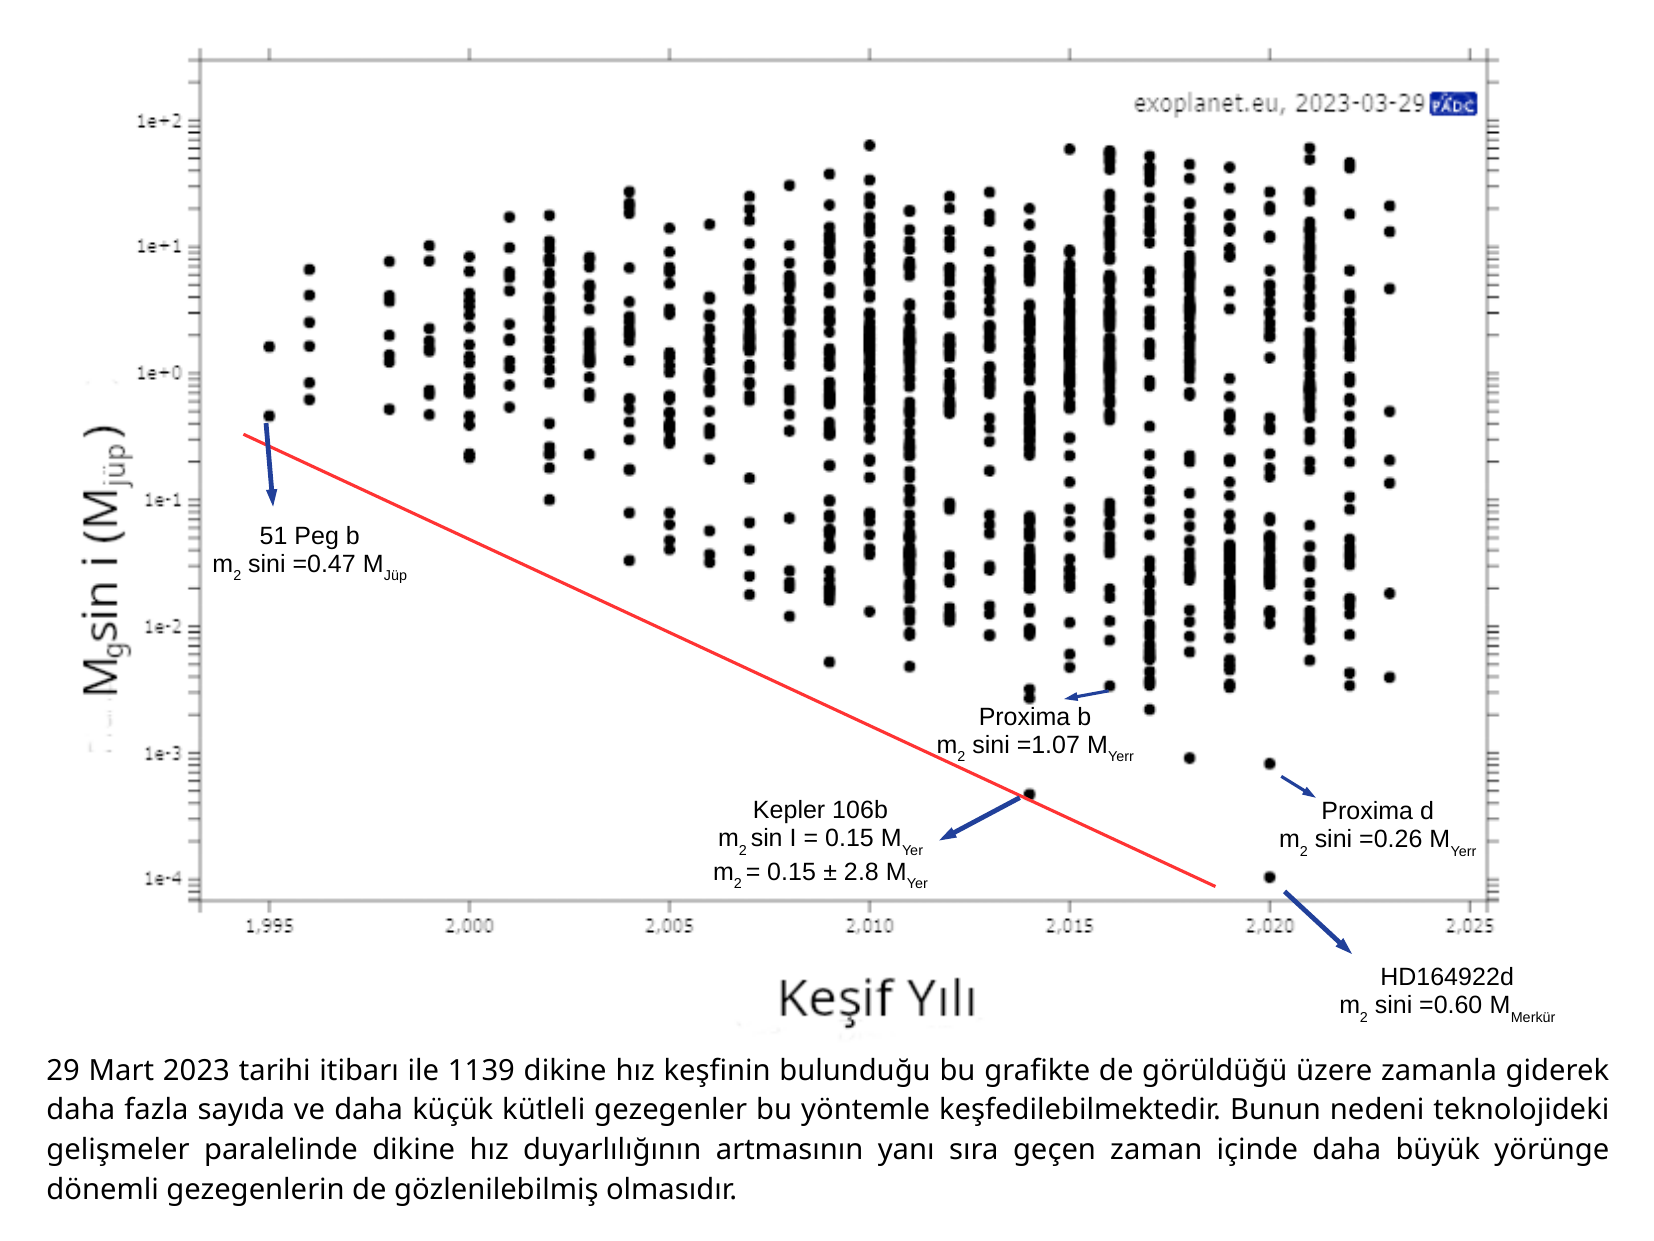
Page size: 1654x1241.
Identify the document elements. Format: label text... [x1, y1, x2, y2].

text_box HD164922d m2 sini =0.60 MMerkür [1315, 955, 1579, 1033]
text_box 51 Peg b m2 sini =0.47 MJüp [178, 514, 442, 592]
text_box Kepler 106b m2 sin I = 0.15 MYer m2 = 0.15 ± 2.8 MYer [684, 788, 957, 900]
text_box Proxima d m2 sini =0.26 MYerr [1246, 789, 1510, 867]
text_box 29 Mart 2023 tarihi itibarı ile 1139 dikine hız keşfinin bulunduğu bu grafikte de görüldüğü üzere zamanla giderek daha fazla sayıda ve daha küçük kütleli gezegenler bu yöntemle keşfedilebilmektedir. Bunun nedeni teknolojideki gelişmeler paralelinde dikine hız duyarlılığının artmasının yanı sıra geçen zaman içinde daha büyük yörünge dönemli gezegenlerin de gözlenilebilmiş olmasıdır. [31, 1041, 1626, 1200]
text_box Proxima b m2 sini =1.07 MYerr [903, 695, 1167, 773]
picture [62, 21, 1551, 1044]
